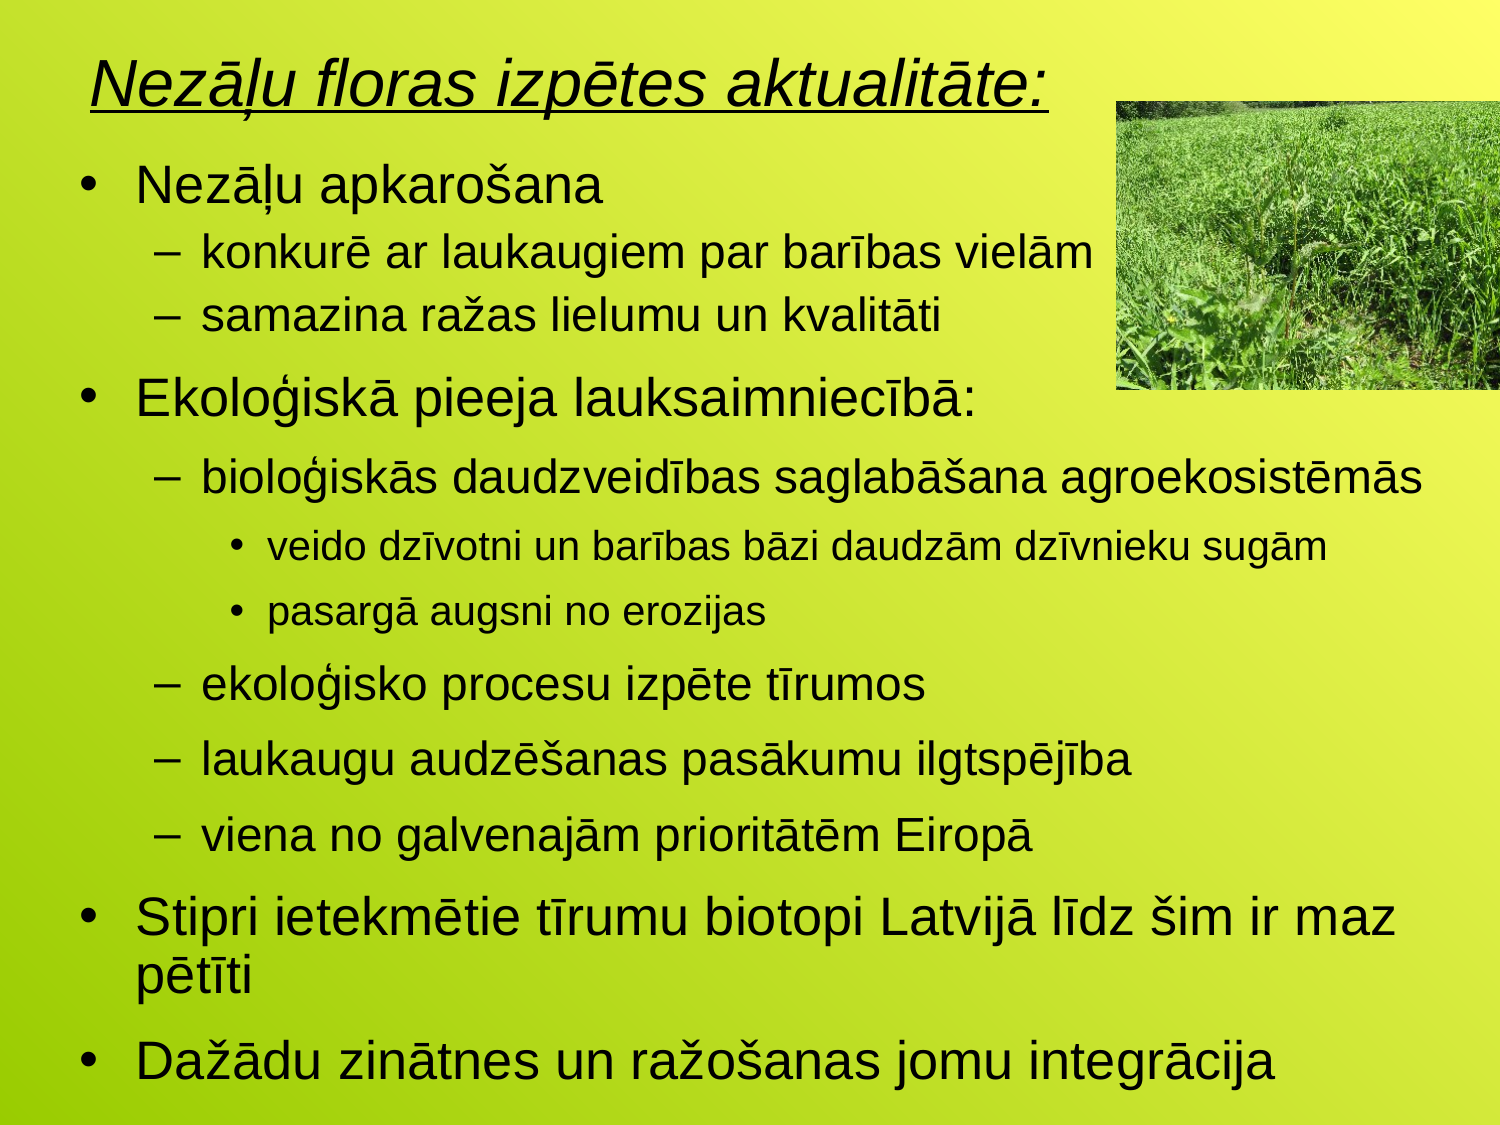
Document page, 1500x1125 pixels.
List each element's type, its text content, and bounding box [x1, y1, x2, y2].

picture [1116, 101, 1500, 390]
list Nezāļu apkarošana konkurē ar laukaugiem par barības vielām samazina ražas lielumu un kvalitāti Ekoloģiskā pieeja lauksaimniecībā: bioloģiskās daudzveidības saglabāšana agroekosistēmās veido dzīvotni un barības bāzi daudzām dzīvnieku sugām pasargā augsni no erozijas ekoloģisko procesu izpēte tīrumos laukaugu audzēšanas pasākumu ilgtspējība viena no galvenajām prioritātēm Eiropā Stipri ietekmētie tīrumu biotopi Latvijā līdz šim ir maz pētīti Dažādu zinātnes un ražošanas jomu integrācija [64, 148, 1459, 1125]
title Nezāļu floras izpētes aktualitāte: [75, 31, 1426, 128]
